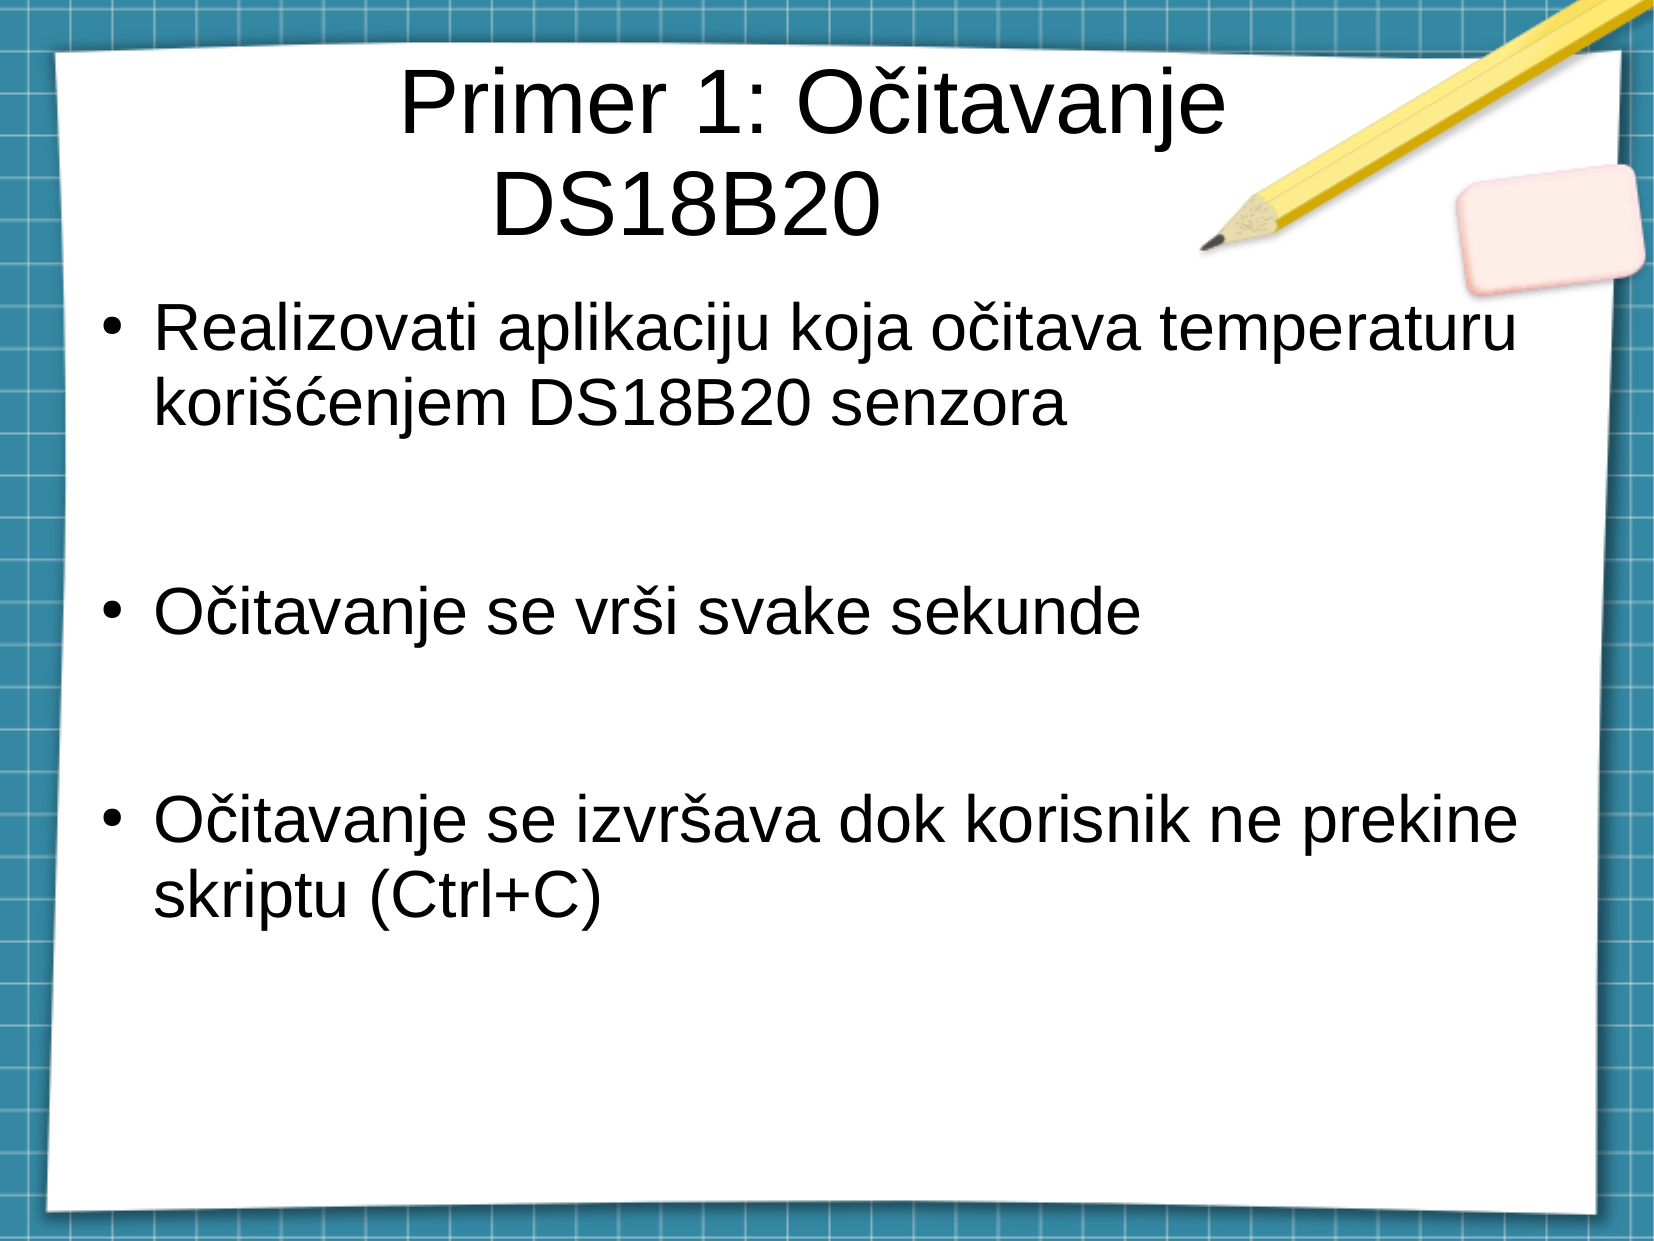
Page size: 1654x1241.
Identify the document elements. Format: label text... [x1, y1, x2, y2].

picture [0, 0, 1654, 1241]
title Primer 1: Očitavanje DS18B20 [82, 49, 1571, 257]
list Realizovati aplikaciju koja očitava temperaturu korišćenjem DS18B20 senzora Očitavanje se vrši svake sekunde Očitavanje se izvršava dok korisnik ne prekine skriptu (Ctrl+C) [82, 290, 1571, 1010]
